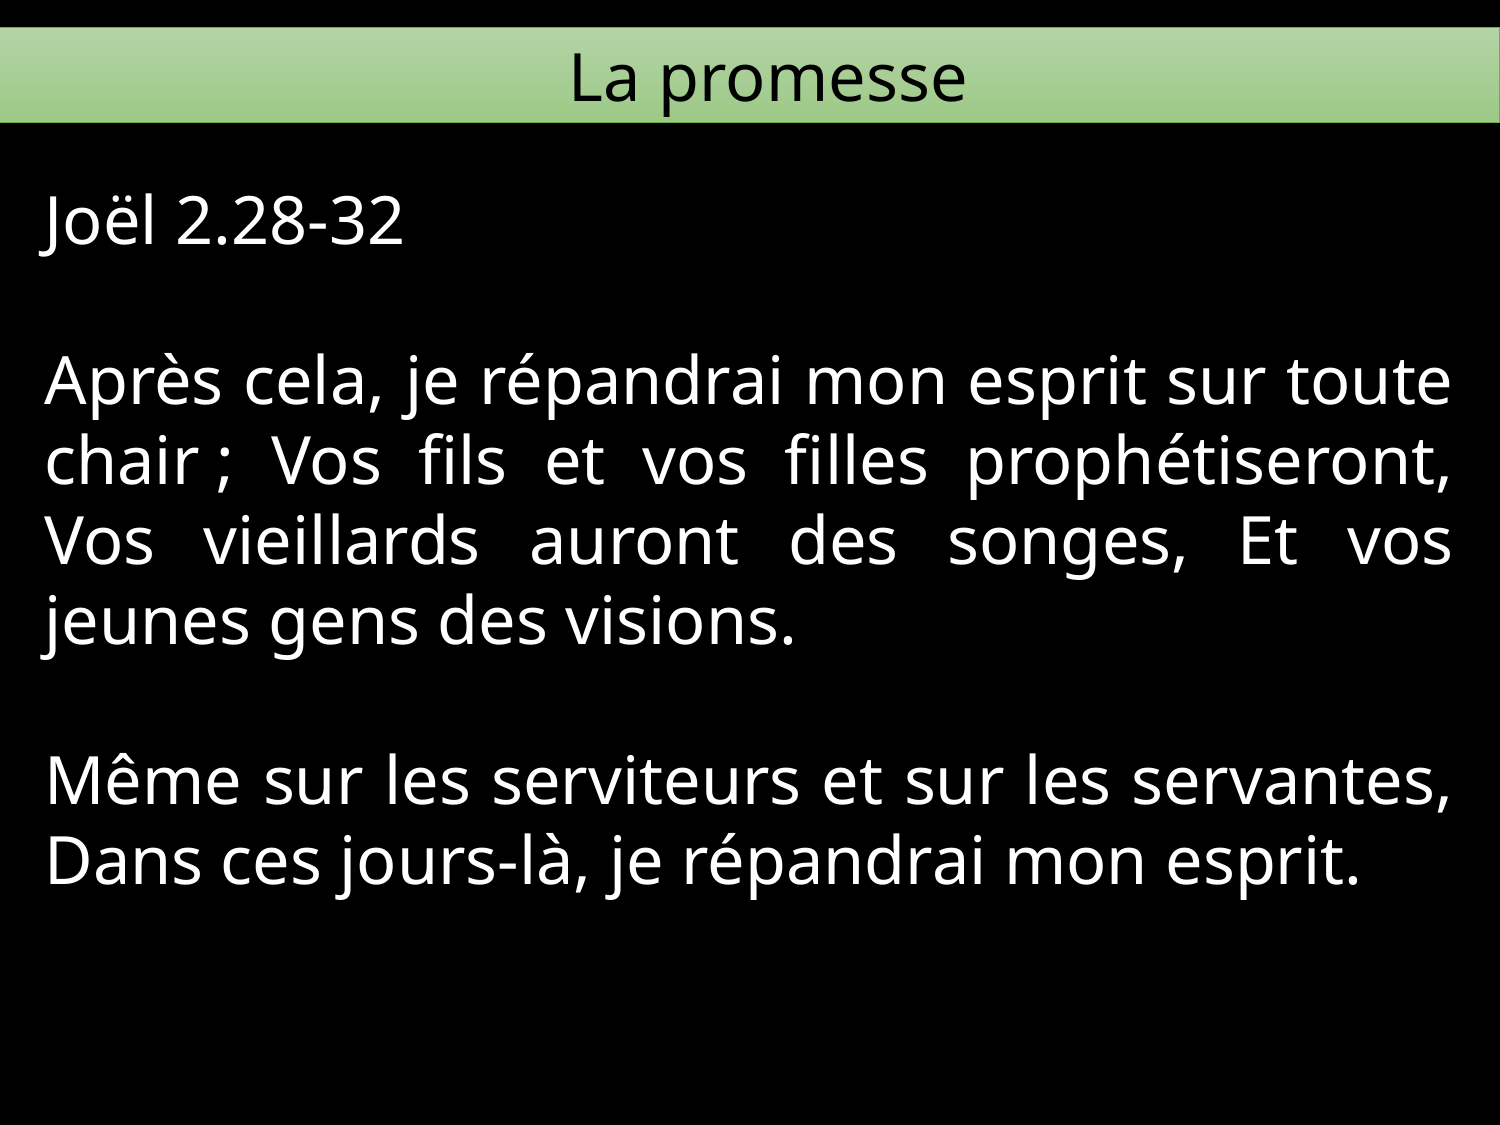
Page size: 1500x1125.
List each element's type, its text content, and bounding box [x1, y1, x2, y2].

text_box La promesse [0, 27, 1500, 123]
text_box Joël 2.28-32 Après cela, je répandrai mon esprit sur toute chair ; Vos fils et vos filles prophétiseront, Vos vieillards auront des songes, Et vos jeunes gens des visions. Même sur les serviteurs et sur les servantes, Dans ces jours-là, je répandrai mon esprit. [29, 170, 1471, 906]
